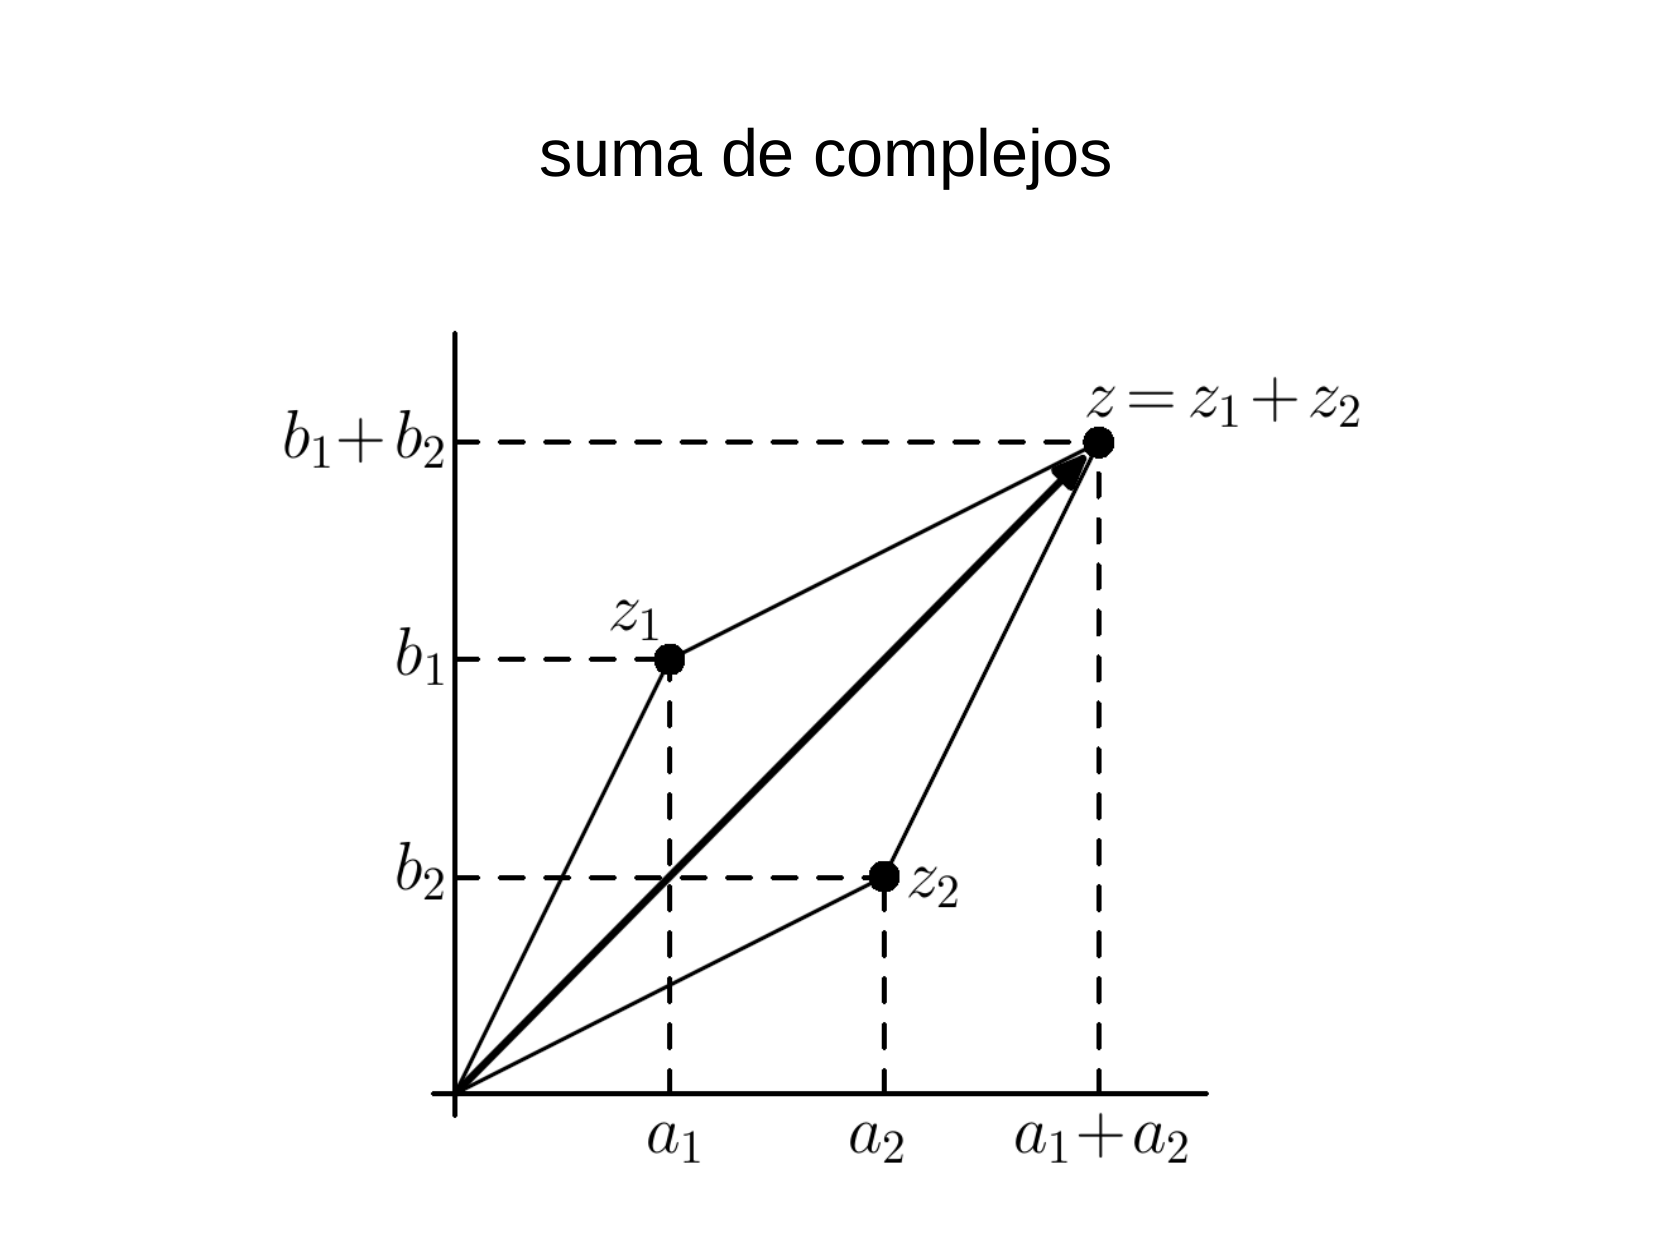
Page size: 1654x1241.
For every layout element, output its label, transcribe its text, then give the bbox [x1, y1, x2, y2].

picture [277, 317, 1377, 1173]
title suma de complejos [82, 56, 1571, 250]
